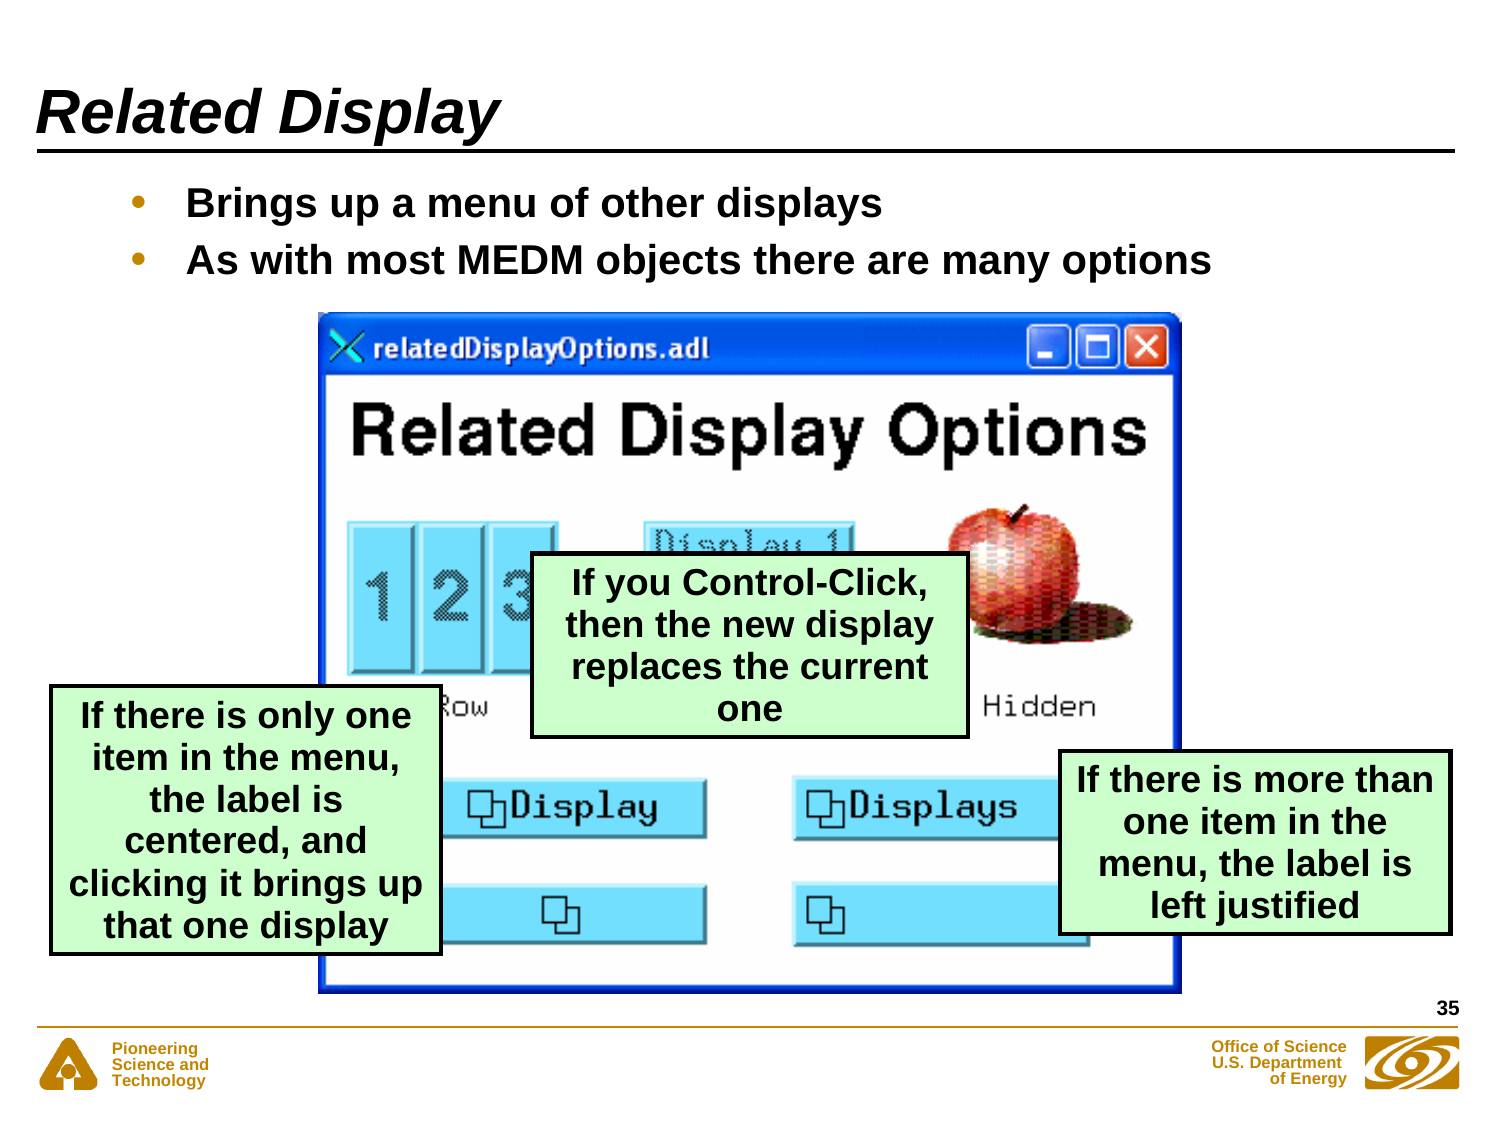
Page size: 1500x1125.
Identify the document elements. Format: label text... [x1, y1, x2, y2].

text_box If there is more than one item in the menu, the label is left justified [1060, 751, 1451, 935]
title Related Display [21, 75, 1459, 154]
picture [1362, 1032, 1463, 1093]
list Brings up a menu of other displays As with most MEDM objects there are many options [114, 171, 1459, 297]
picture [35, 1034, 101, 1094]
text_box If there is only one item in the menu, the label is centered, and clicking it brings up that one display [51, 686, 442, 954]
picture [318, 312, 1182, 994]
text_box If you Control-Click, then the new display replaces the current one [531, 553, 969, 737]
